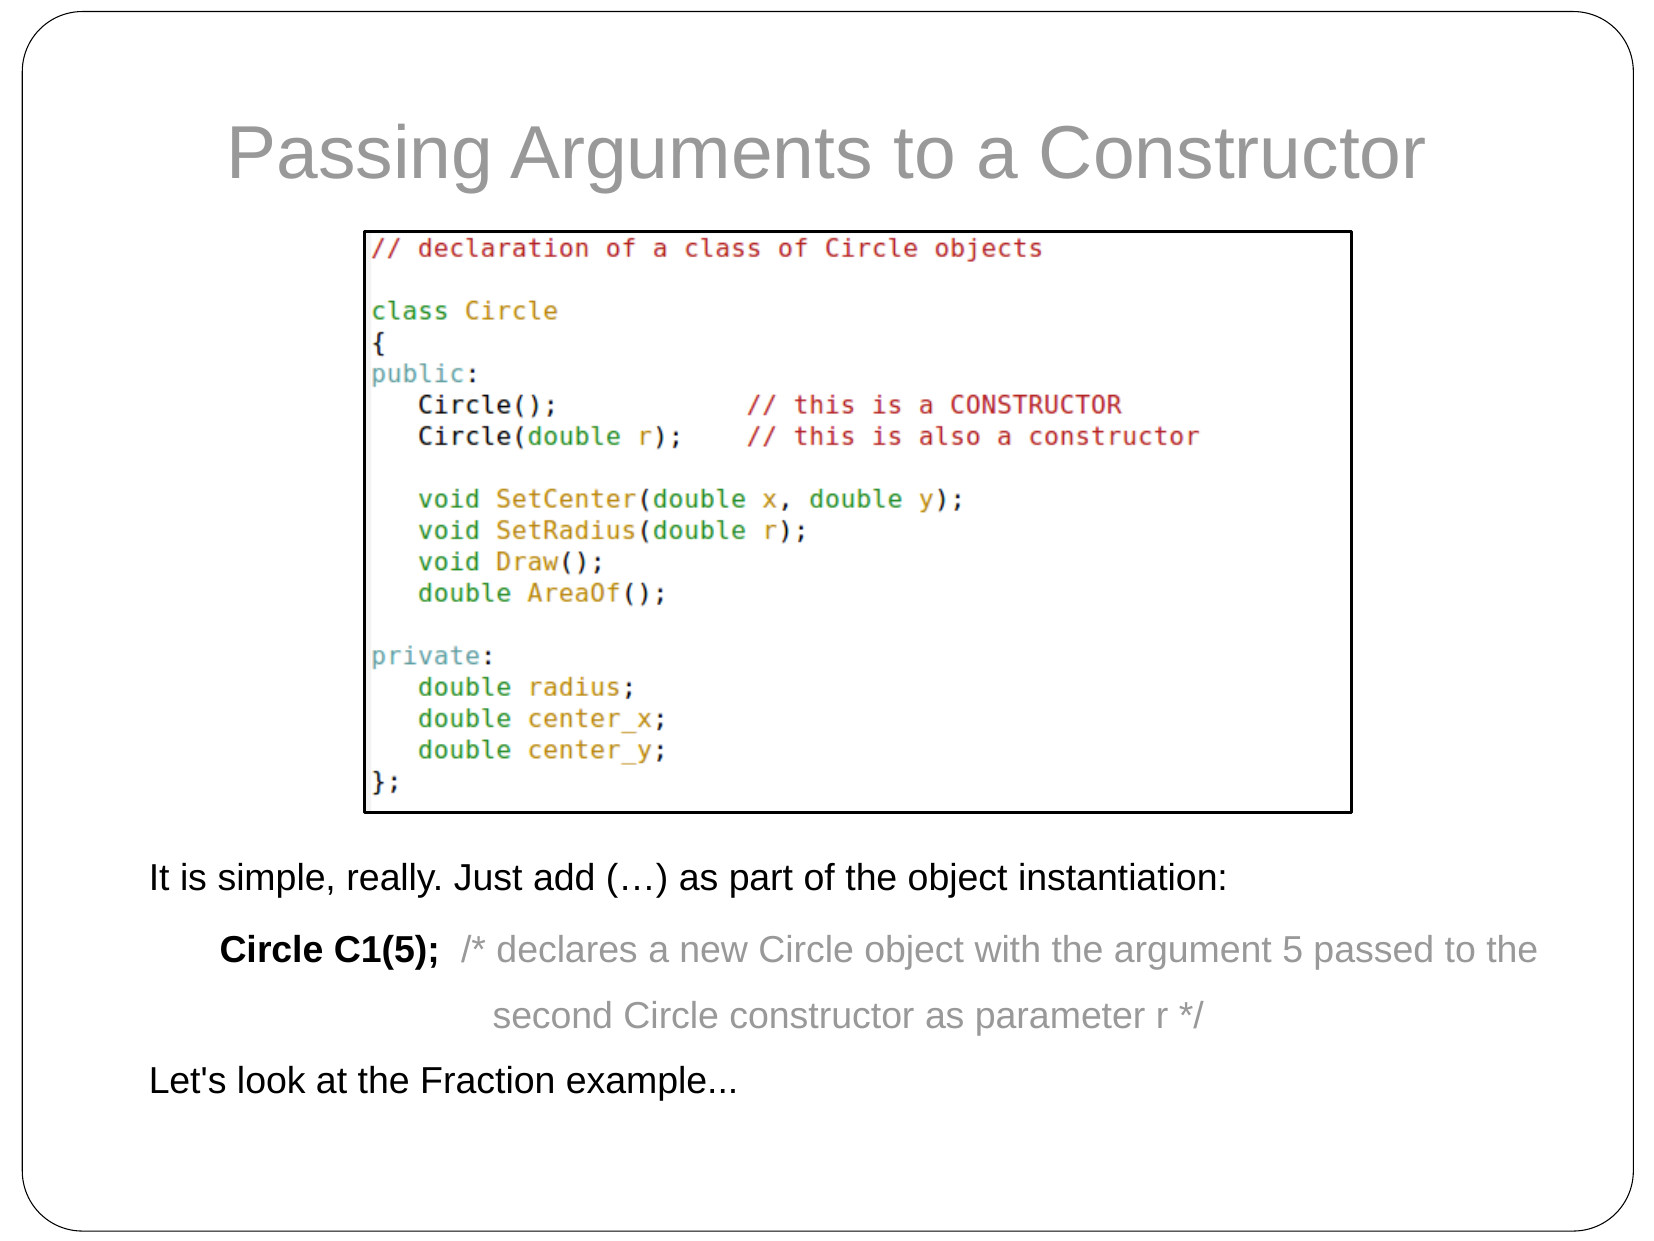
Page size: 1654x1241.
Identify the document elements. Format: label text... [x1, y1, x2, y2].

title Passing Arguments to a Constructor [82, 56, 1571, 250]
list It is simple, really. Just add (…) as part of the object instantiation: Circle C1(5); /* declares a new Circle object with the argument 5 passed to the second Circle constructor as parameter r */ Let's look at the Fraction example... [77, 856, 1566, 1141]
picture [365, 233, 1351, 812]
